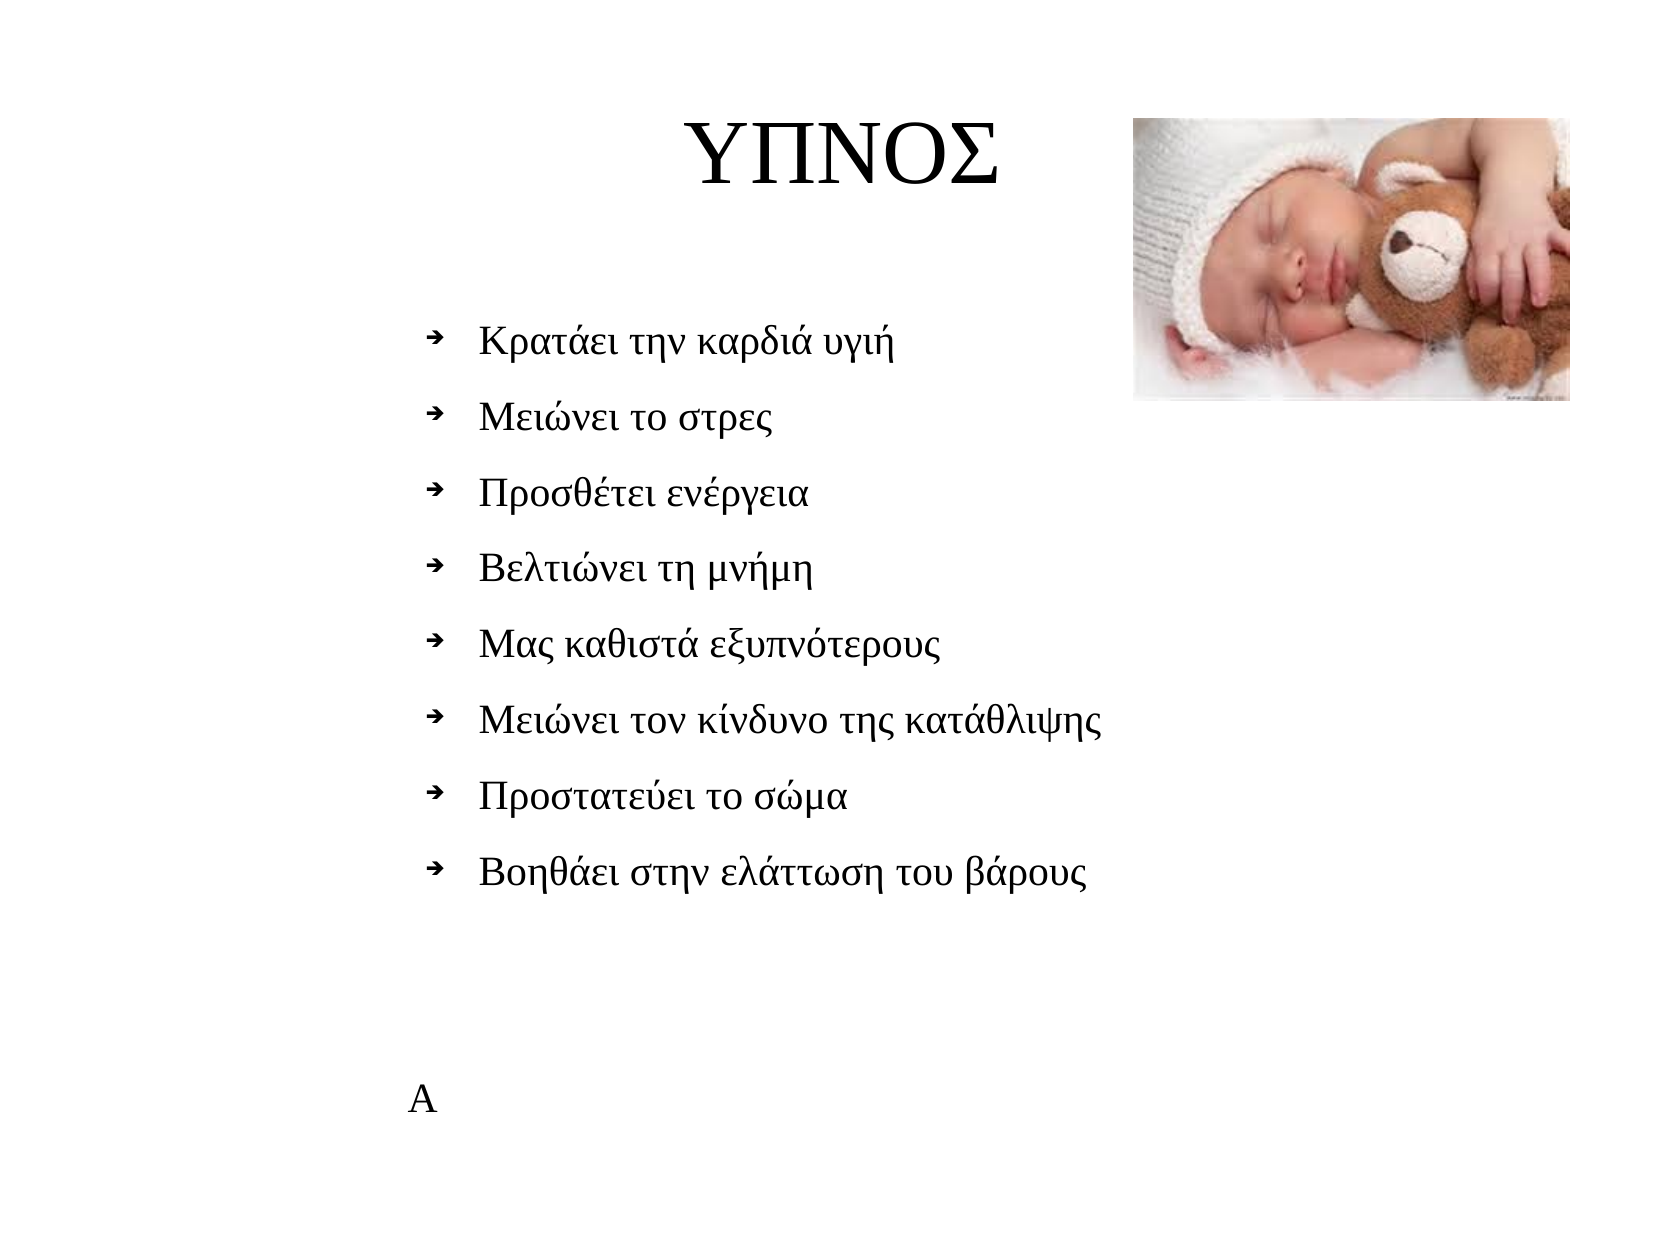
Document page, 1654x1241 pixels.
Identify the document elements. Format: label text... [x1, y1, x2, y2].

picture [1133, 118, 1570, 401]
title ΥΠΝΟΣ [82, 49, 1571, 257]
list Κρατάει την καρδιά υγιή Μειώνει το στρες Προσθέτει ενέργεια Βελτιώνει τη μνήμη Μας καθιστά εξυπνότερους Μειώνει τον κίνδυνο της κατάθλιψης Προστατεύει το σώμα Βοηθάει στην ελάττωση του βάρους [407, 213, 1134, 934]
